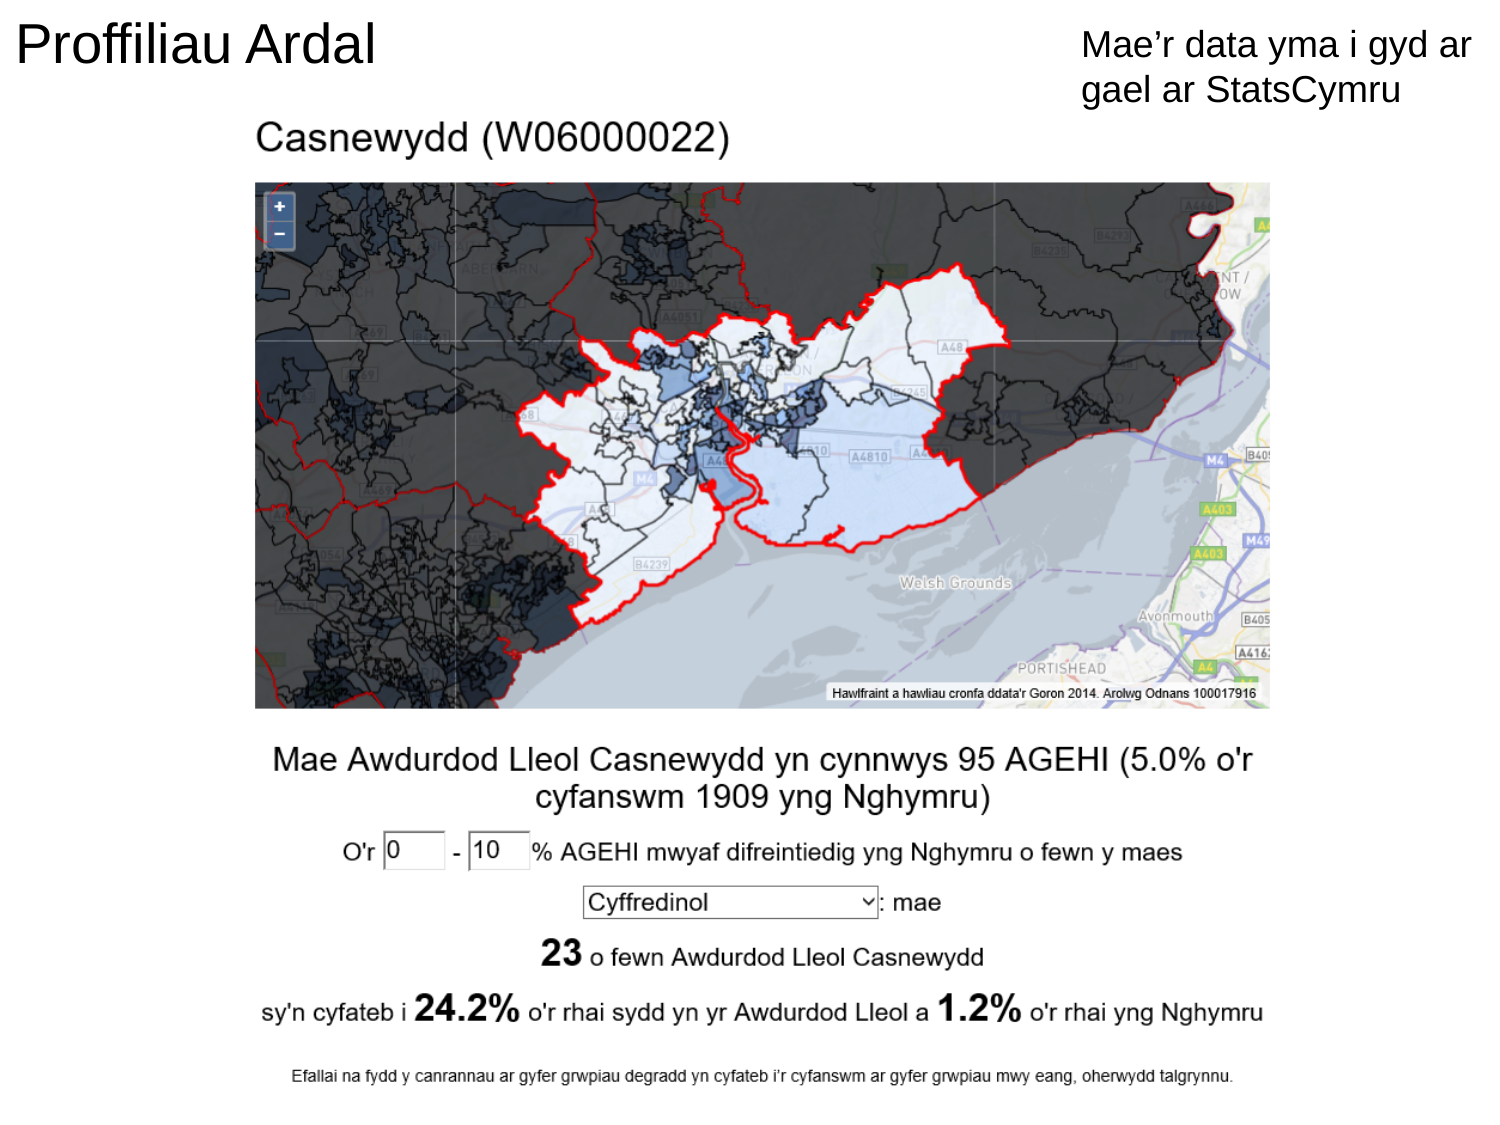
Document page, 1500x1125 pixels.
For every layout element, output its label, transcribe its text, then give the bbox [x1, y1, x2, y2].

text_box Mae’r data yma i gyd ar gael ar StatsCymru [1066, 12, 1500, 119]
picture [248, 118, 1276, 1089]
title Proffiliau Ardal [0, 0, 598, 182]
